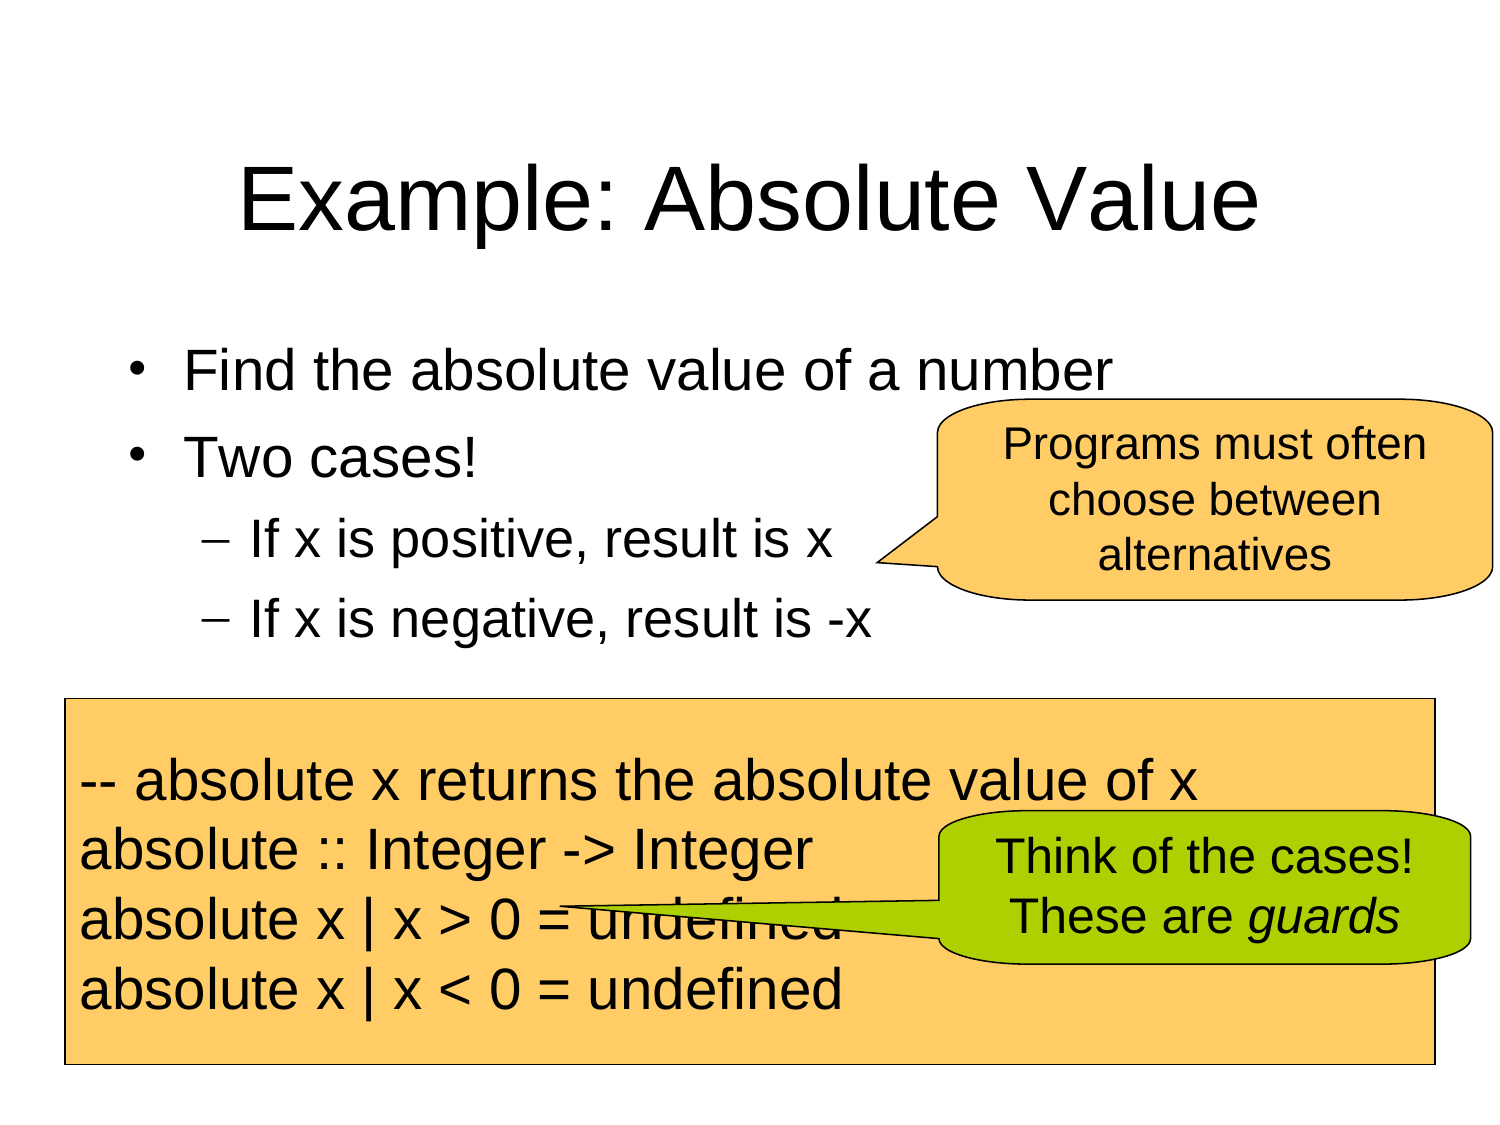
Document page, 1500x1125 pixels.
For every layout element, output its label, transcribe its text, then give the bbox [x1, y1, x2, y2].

text_box -- absolute x returns the absolute value of x absolute :: Integer -> Integer absolute x | x > 0 = undefined absolute x | x < 0 = undefined [64, 698, 1436, 1065]
title Example: Absolute Value [112, 99, 1388, 288]
list Find the absolute value of a number Two cases! If x is positive, result is x If x is negative, result is -x [112, 324, 1388, 698]
text_box Programs must often choose between alternatives [877, 399, 1493, 601]
text_box Think of the cases! These are guards [559, 810, 1471, 965]
